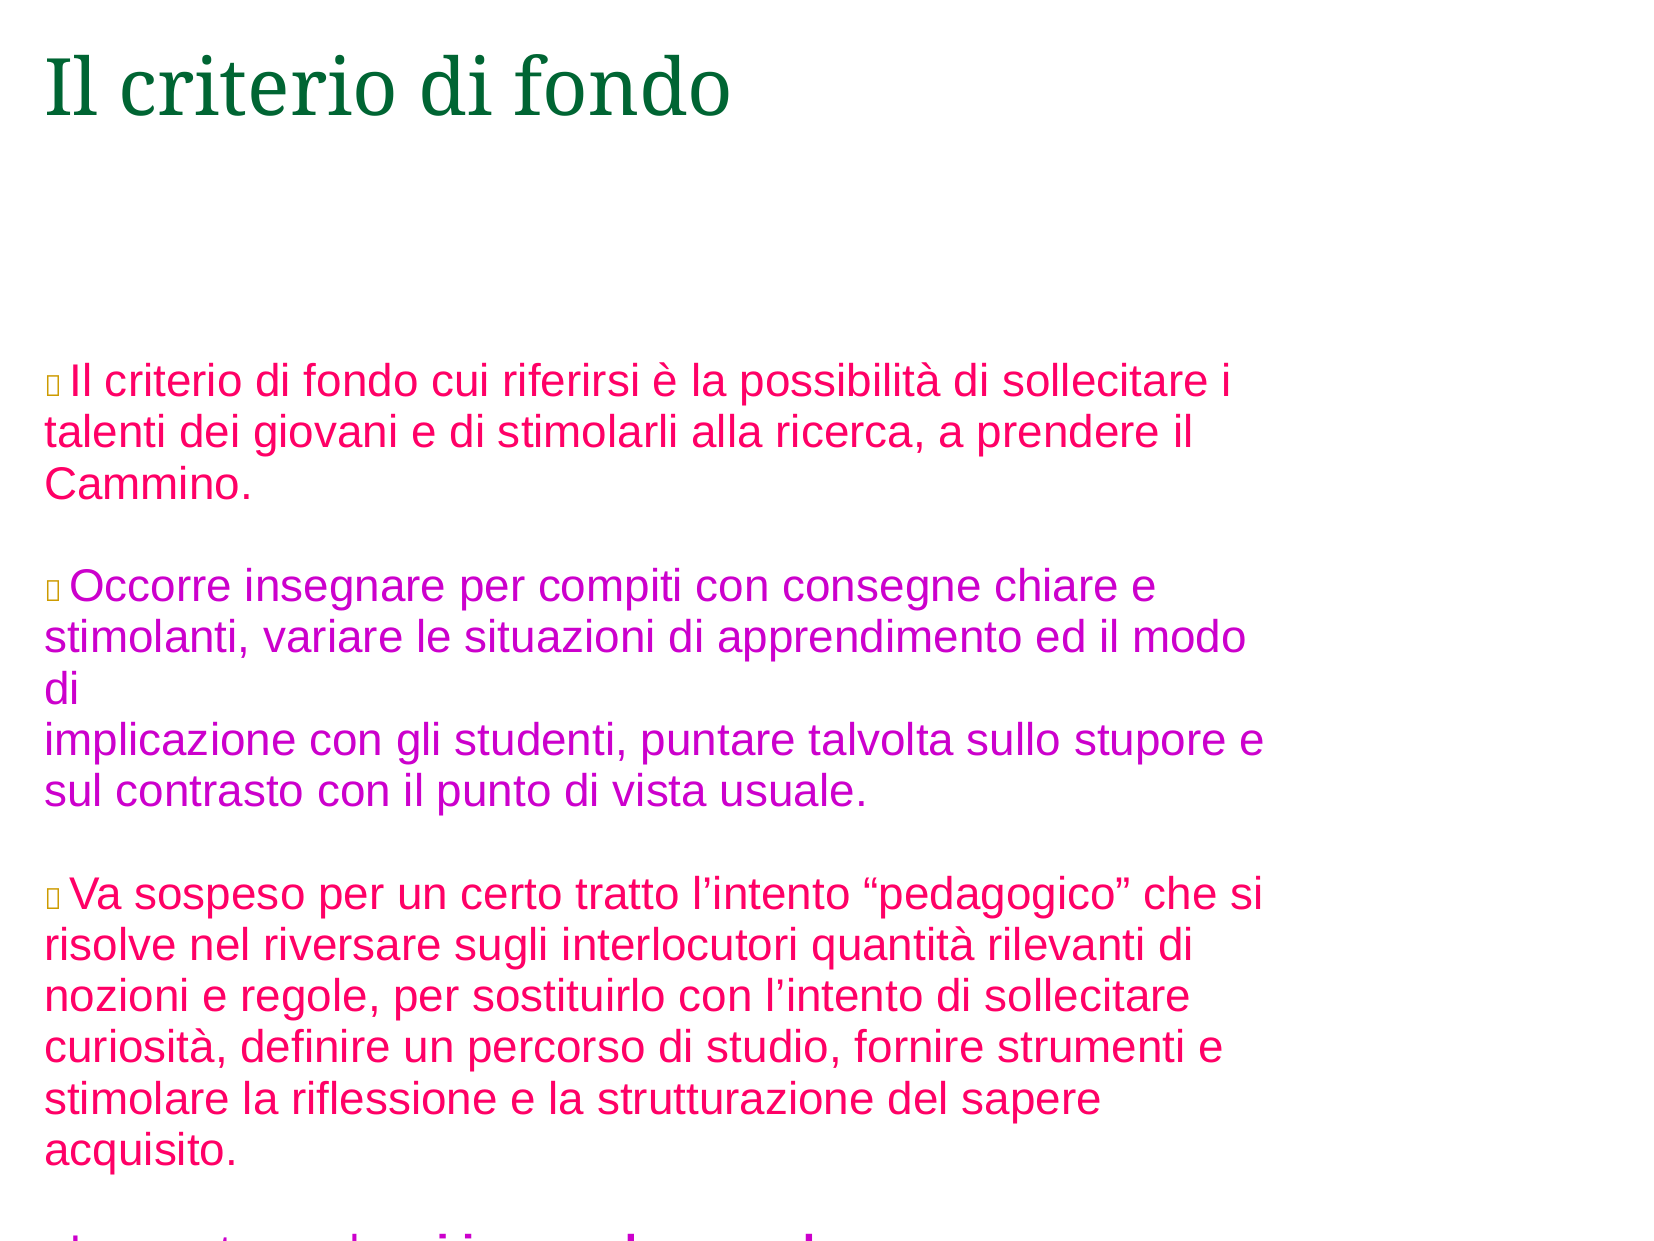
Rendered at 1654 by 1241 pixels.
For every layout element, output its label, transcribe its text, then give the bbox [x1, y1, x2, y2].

text_box Il criterio di fondo 􀂄 Il criterio di fondo cui riferirsi è la possibilità di sollecitare i talenti dei giovani e di stimolarli alla ricerca, a prendere il Cammino. 􀂄 Occorre insegnare per compiti con consegne chiare e stimolanti, variare le situazioni di apprendimento ed il modo di implicazione con gli studenti, puntare talvolta sullo stupore e sul contrasto con il punto di vista usuale. 􀂄 Va sospeso per un certo tratto l’intento “pedagogico” che si risolve nel riversare sugli interlocutori quantità rilevanti di nozioni e regole, per sostituirlo con l’intento di sollecitare curiosità, definire un percorso di studio, fornire strumenti e stimolare la riflessione e la strutturazione del sapere acquisito. 􀂄 In questo modo, si impara lavorando. [29, 23, 1312, 1171]
